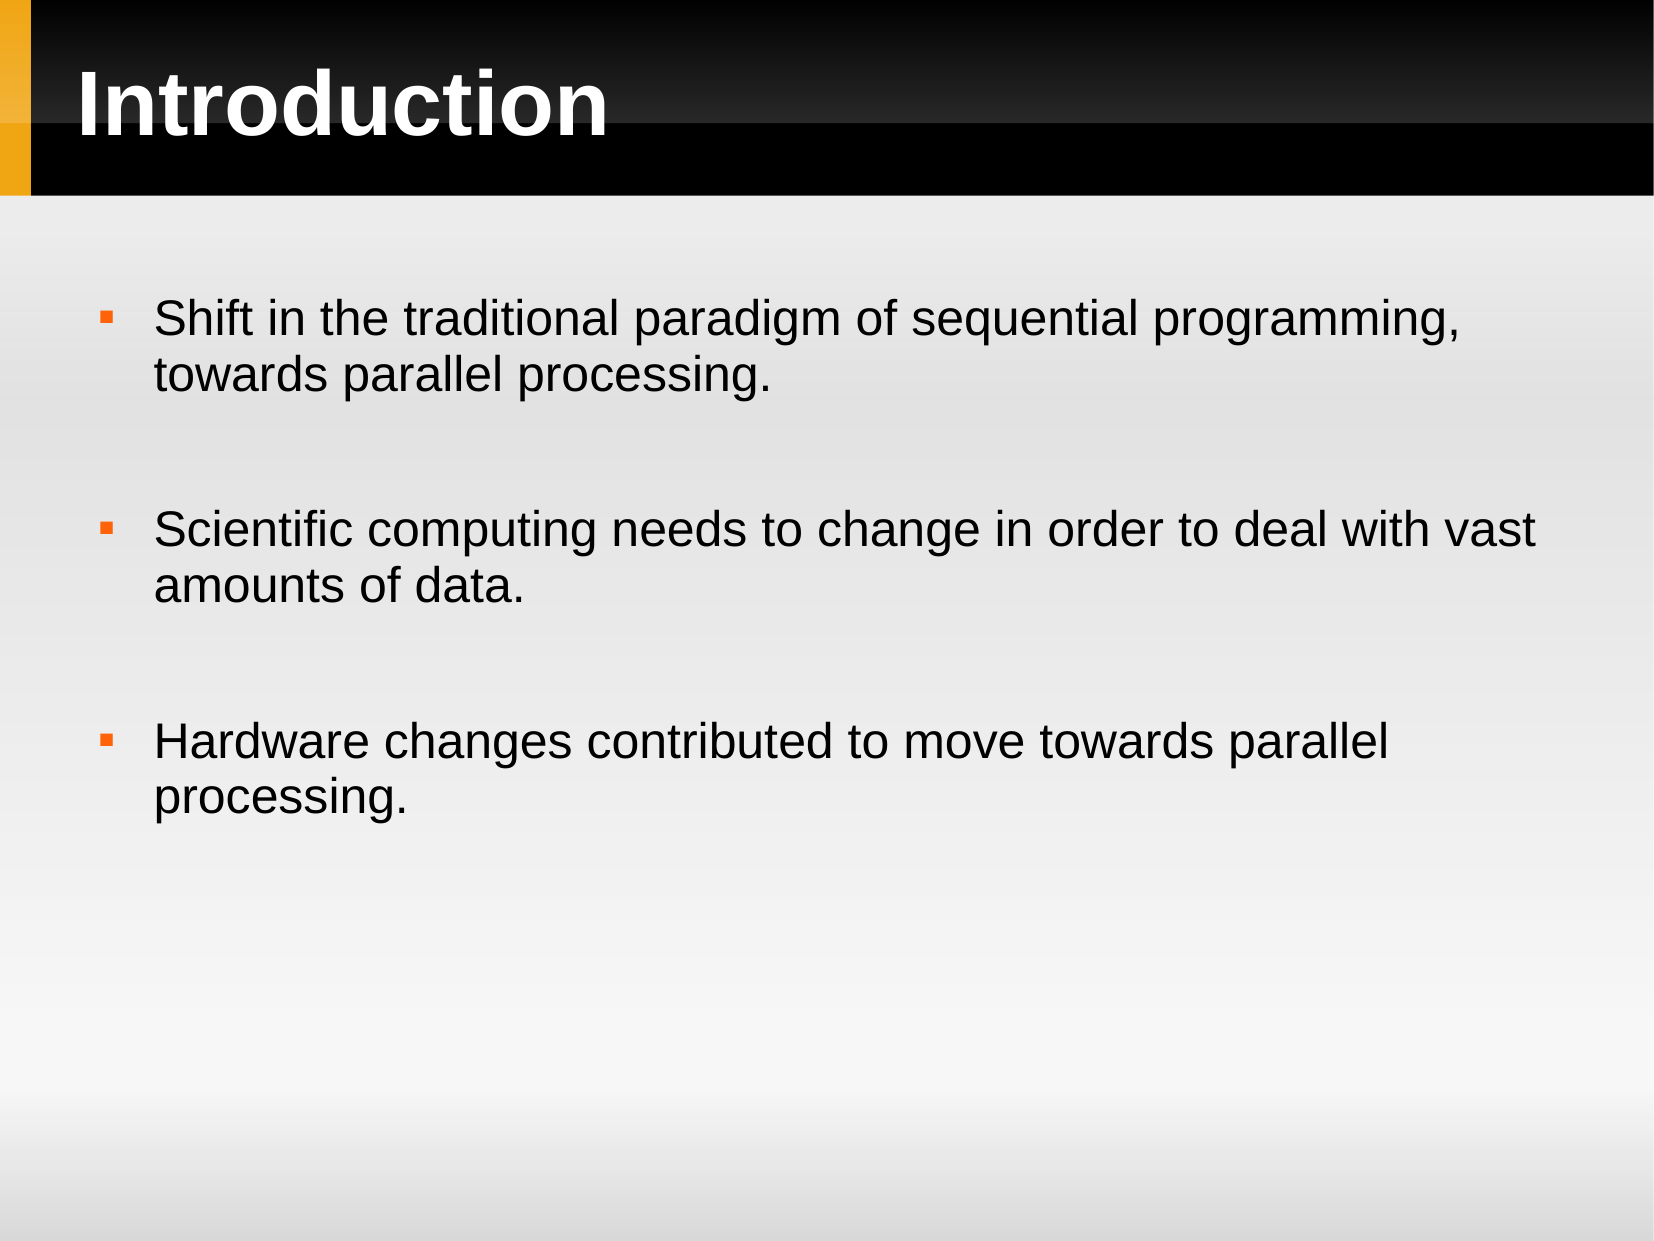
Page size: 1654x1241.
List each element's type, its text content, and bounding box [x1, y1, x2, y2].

list Shift in the traditional paradigm of sequential programming, towards parallel processing. Scientific computing needs to change in order to deal with vast amounts of data. Hardware changes contributed to move towards parallel processing. [82, 290, 1571, 1094]
picture [0, 0, 1654, 1241]
title Introduction [76, 7, 1565, 200]
